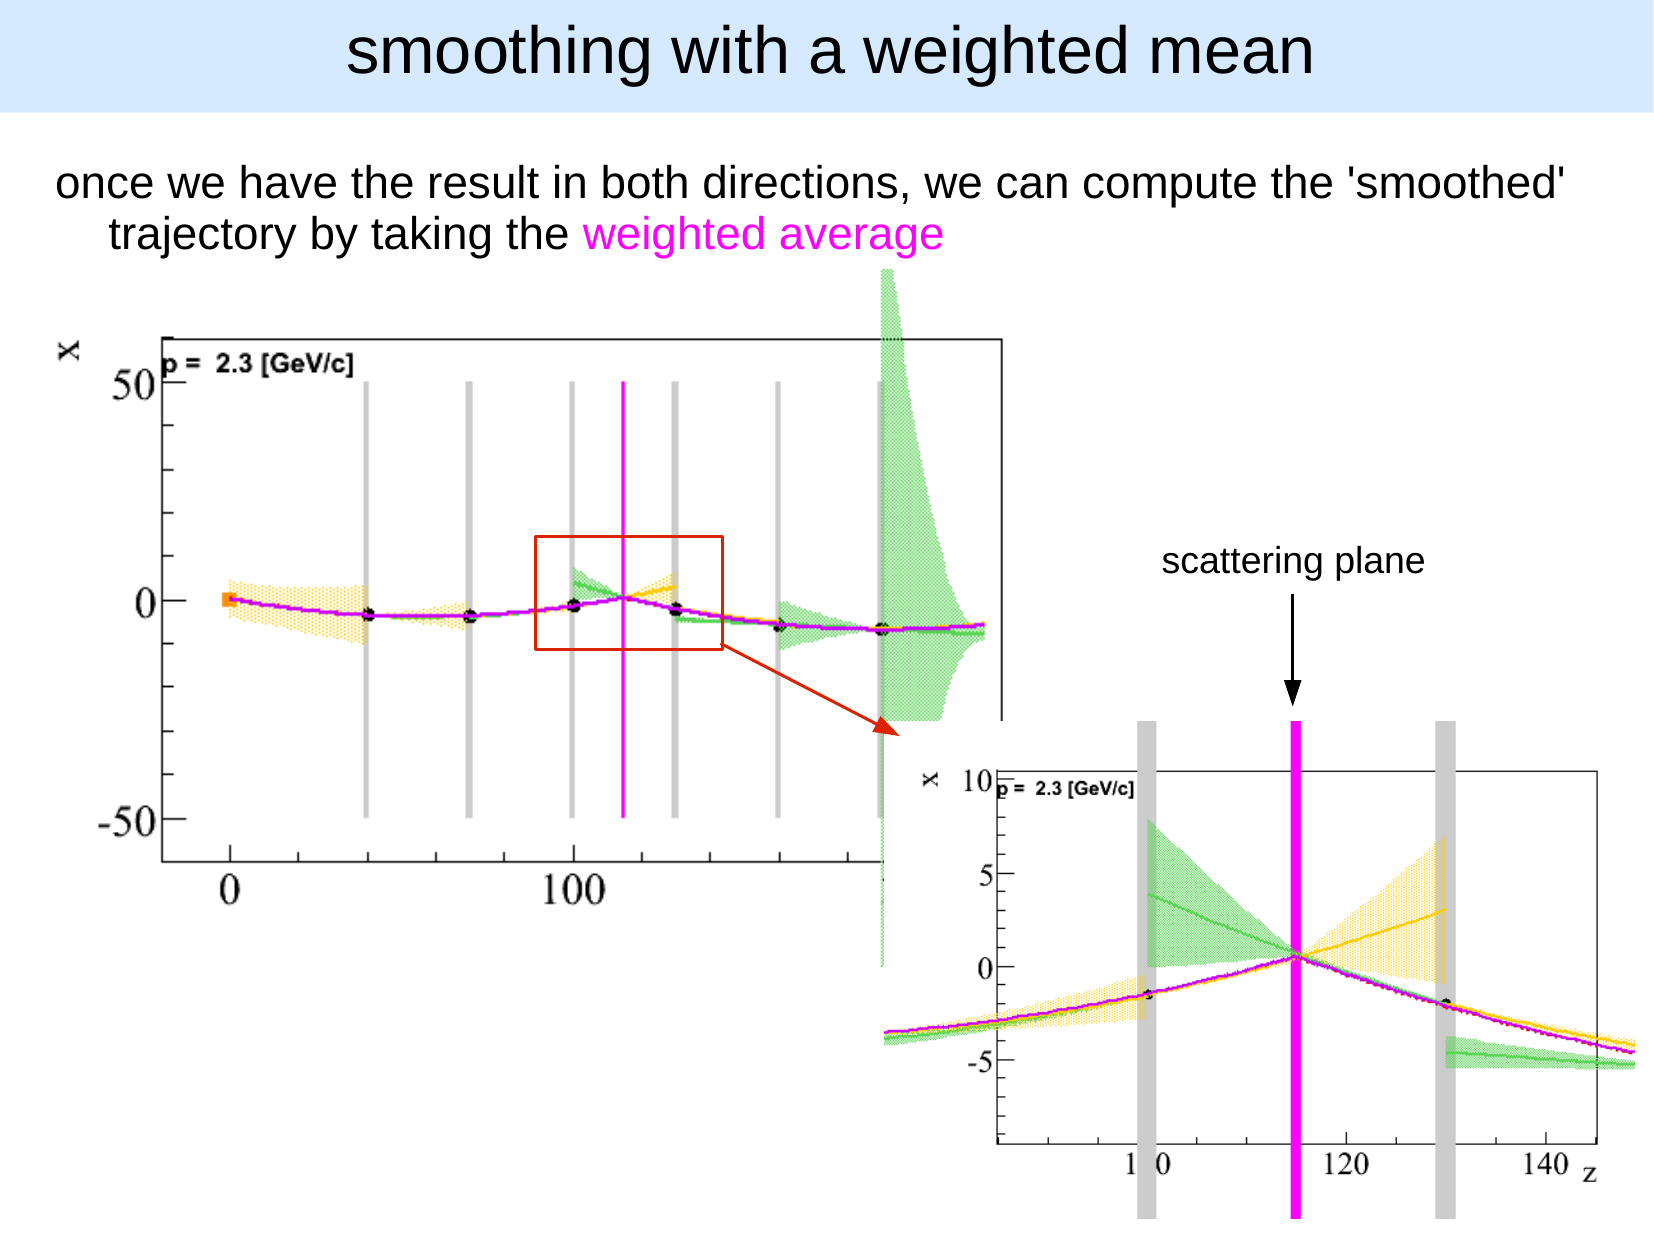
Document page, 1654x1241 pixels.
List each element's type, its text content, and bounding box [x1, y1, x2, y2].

text_box scattering plane [1146, 532, 1441, 603]
title smoothing with a weighted mean [86, 0, 1576, 100]
picture [4, 269, 1635, 1219]
list once we have the result in both directions, we can compute the 'smoothed' trajectory by taking the weighted average [37, 156, 1613, 293]
